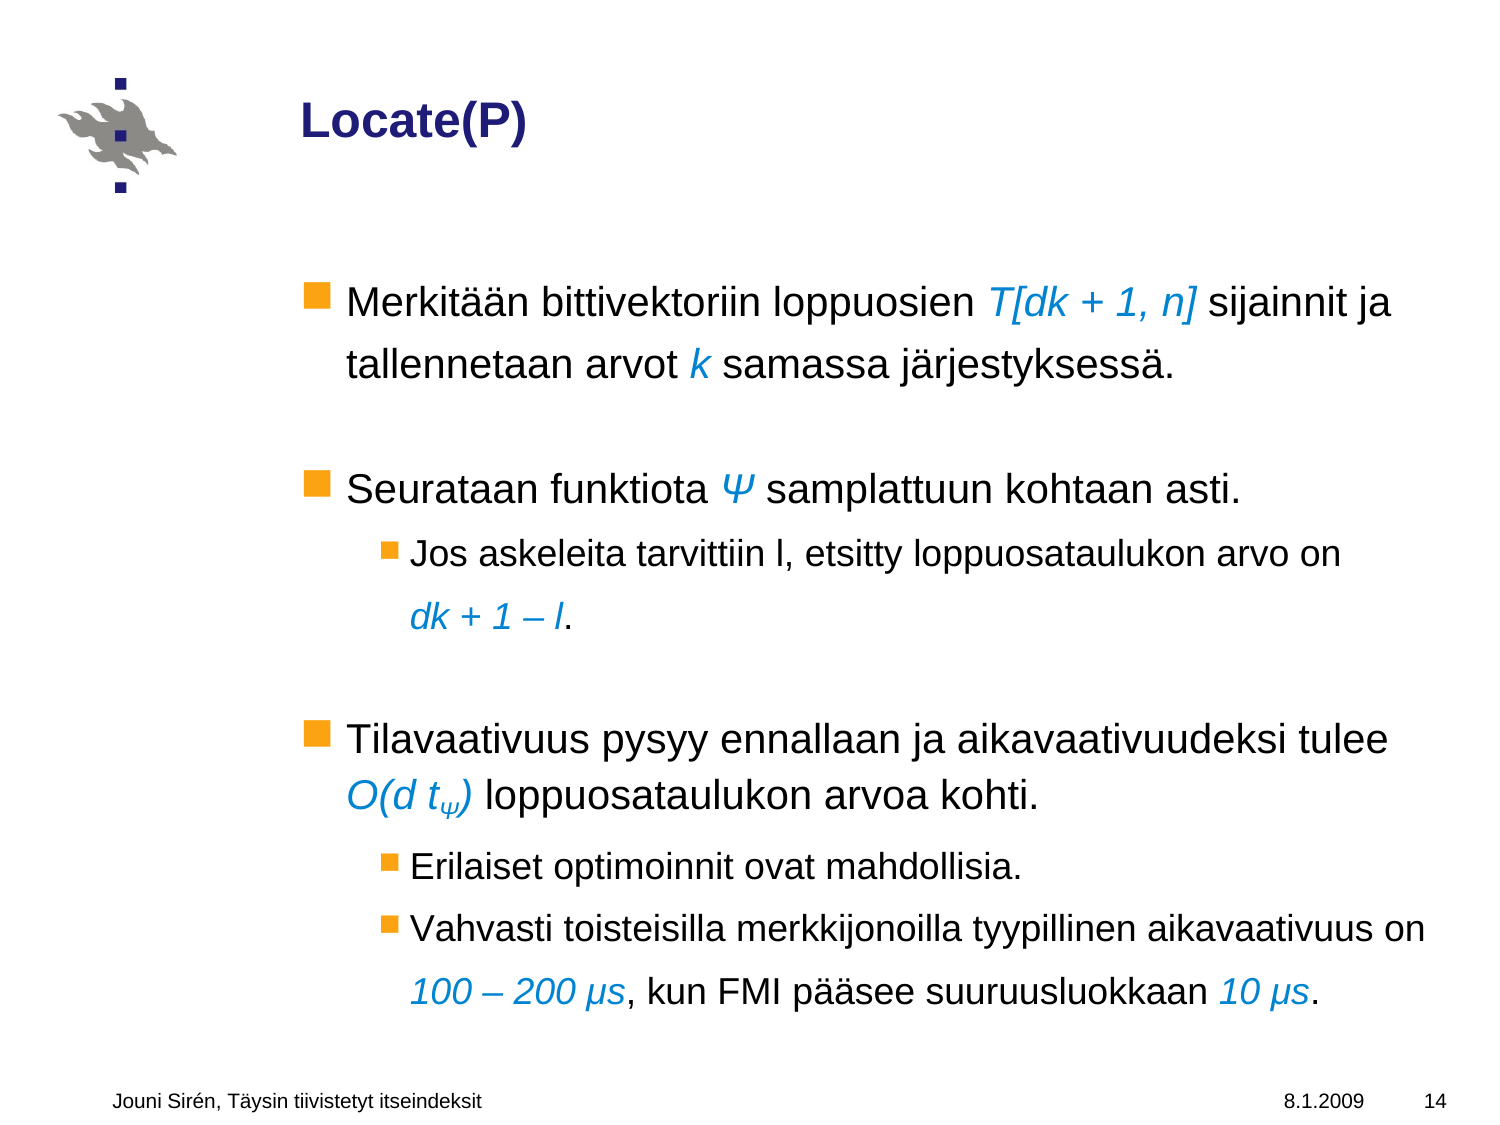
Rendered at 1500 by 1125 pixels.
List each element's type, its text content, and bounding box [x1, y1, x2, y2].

list Merkitään bittivektoriin loppuosien T[dk + 1, n] sijainnit ja tallennetaan arvot k samassa järjestyksessä. Seurataan funktiota Ψ samplattuun kohtaan asti. Jos askeleita tarvittiin l, etsitty loppuosataulukon arvo on dk + 1 – l. Tilavaativuus pysyy ennallaan ja aikavaativuudeksi tulee O(d tΨ) loppuosataulukon arvoa kohti. Erilaiset optimoinnit ovat mahdollisia. Vahvasti toisteisilla merkkijonoilla tyypillinen aikavaativuus on 100 – 200 μs, kun FMI pääsee suuruusluokkaan 10 μs. [299, 262, 1450, 1061]
title Locate(P) [299, 32, 1450, 201]
picture [57, 78, 177, 193]
